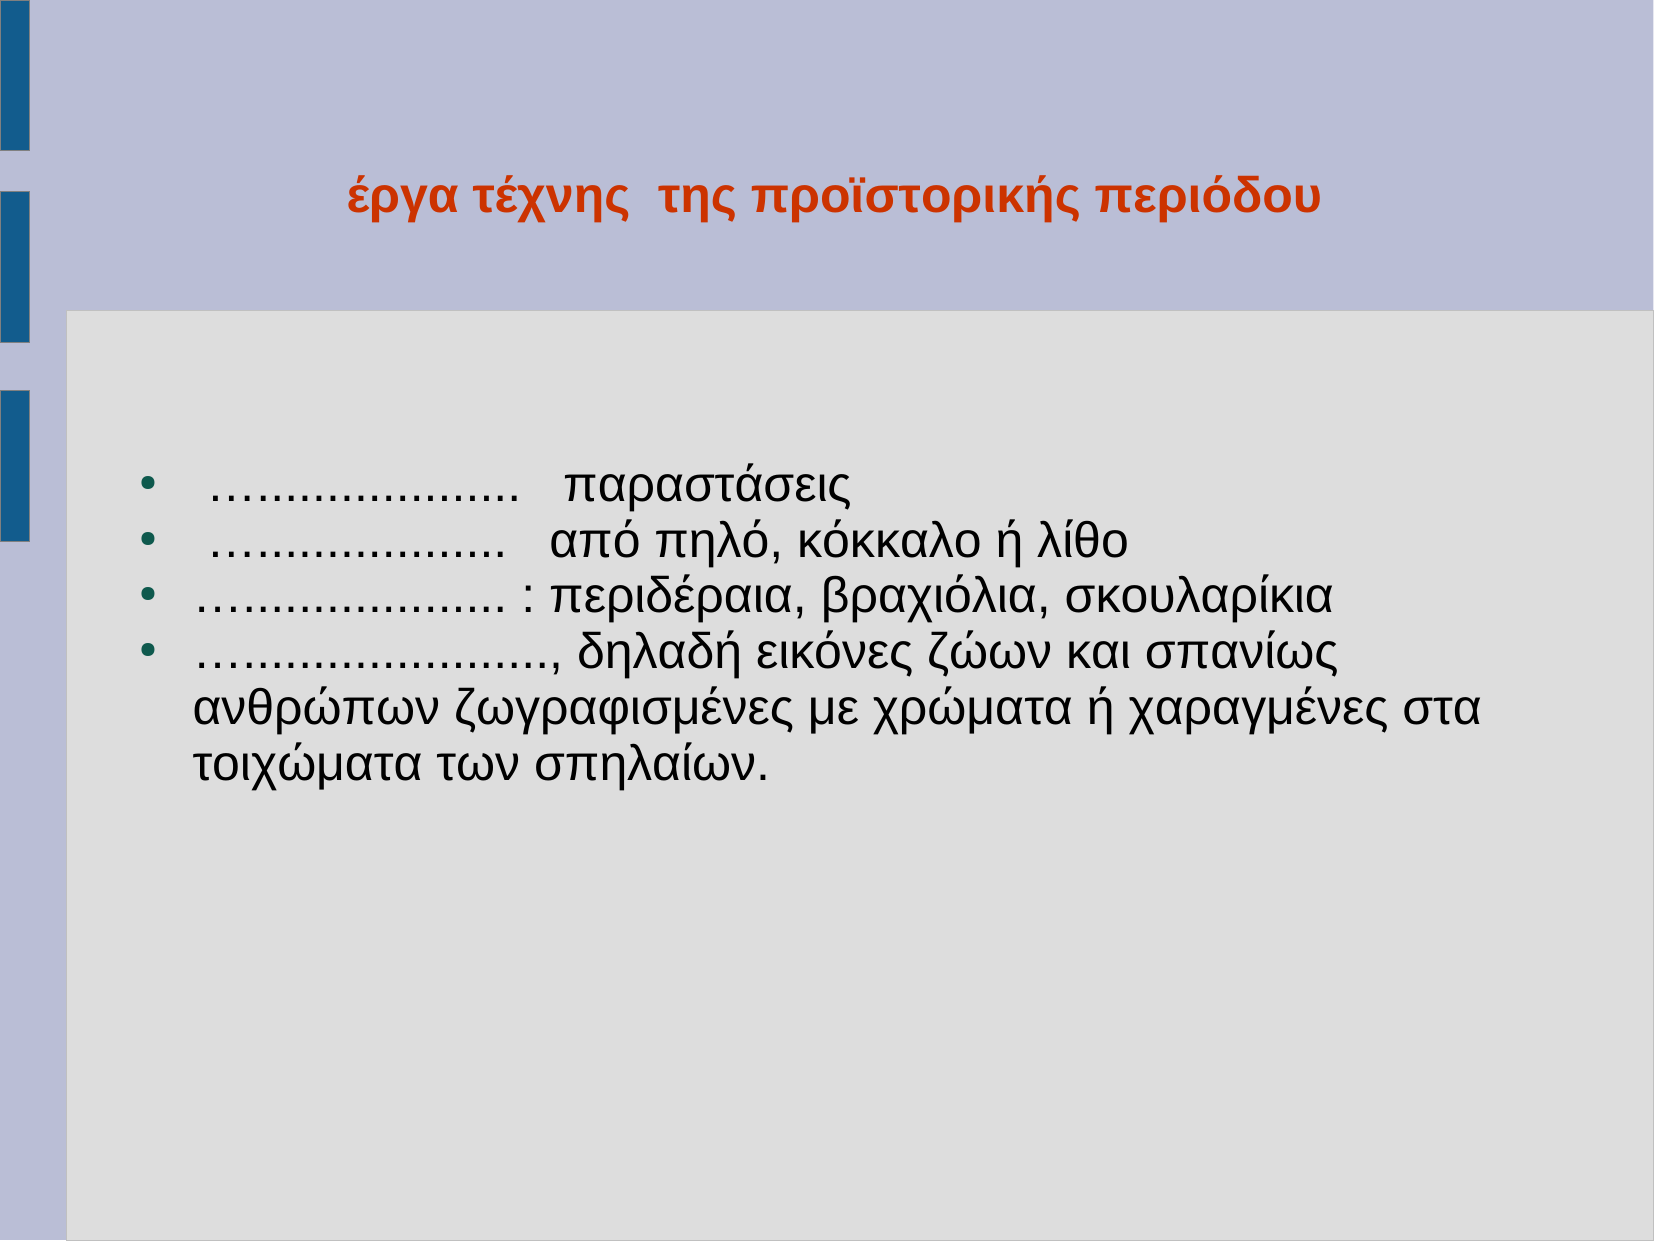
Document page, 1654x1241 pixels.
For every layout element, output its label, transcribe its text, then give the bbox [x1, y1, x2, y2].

title έργα τέχνης της προϊστορικής περιόδου [121, 91, 1534, 299]
list …................... παραστάσεις ….................. από πηλό, κόκκαλο ή λίθο …................... : περιδέραια, βραχιόλια, σκουλαρίκια …......................, δηλαδή εικόνες ζώων και σπανίως ανθρώπων ζωγραφισμένες με χρώματα ή χαραγμένες στα τοιχώματα των σπηλαίων. [121, 344, 1534, 1127]
